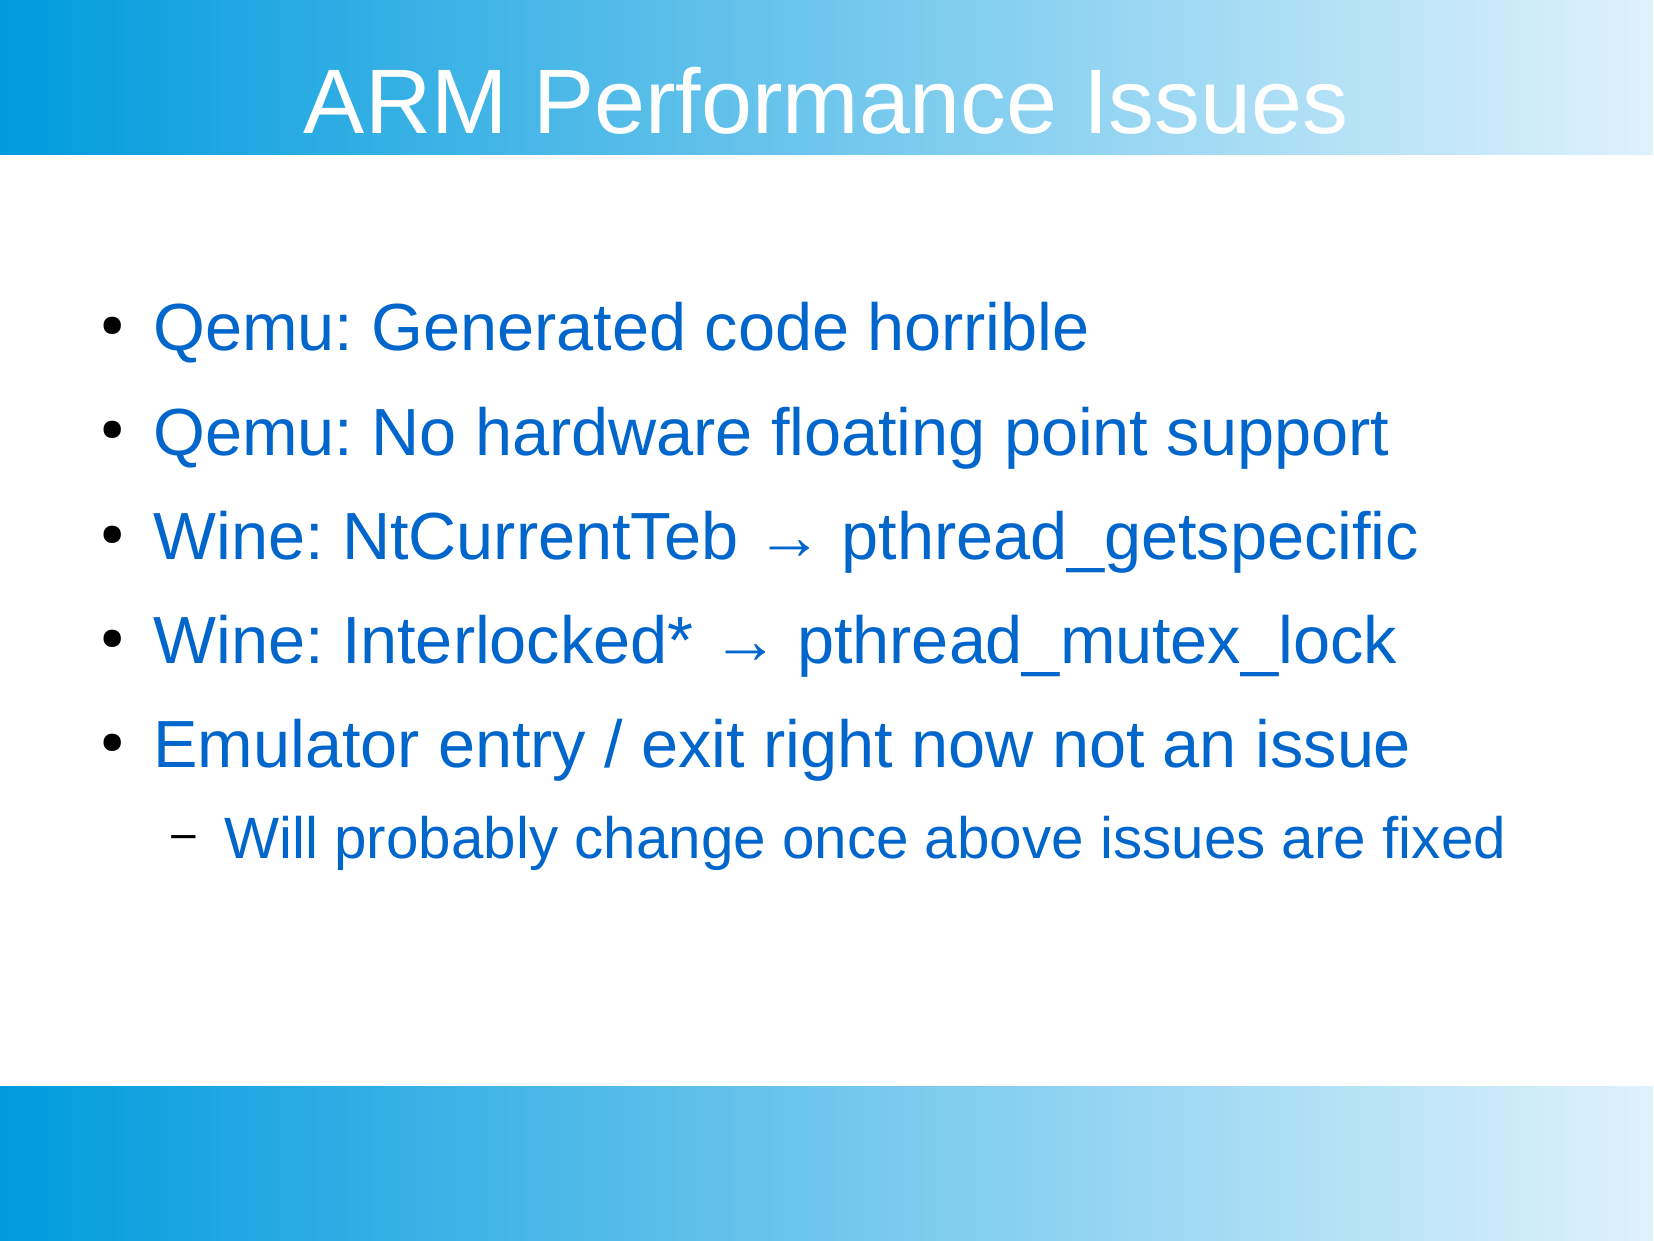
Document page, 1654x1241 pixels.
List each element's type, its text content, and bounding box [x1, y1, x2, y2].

list Qemu: Generated code horrible Qemu: No hardware floating point support Wine: NtCurrentTeb → pthread_getspecific Wine: Interlocked* → pthread_mutex_lock Emulator entry / exit right now not an issue Will probably change once above issues are fixed [82, 290, 1571, 1010]
title ARM Performance Issues [82, 49, 1571, 155]
